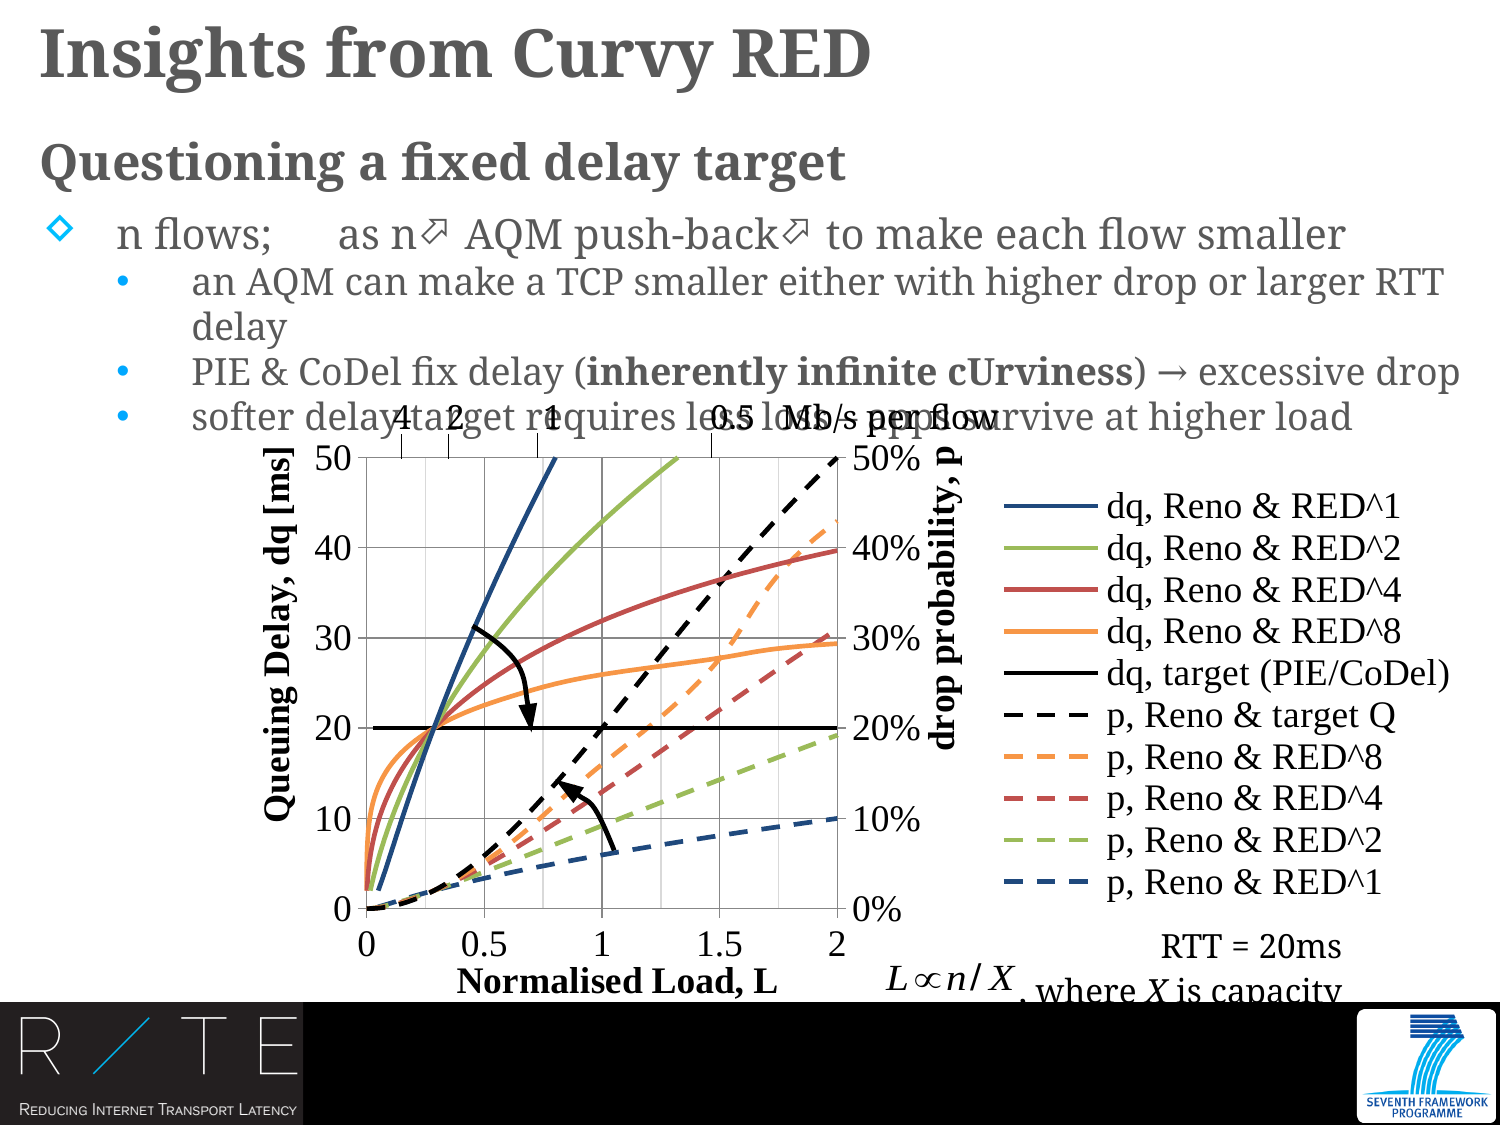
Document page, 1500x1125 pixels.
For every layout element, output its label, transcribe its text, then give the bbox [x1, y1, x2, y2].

list n flows; as n AQM push-back to make each flow smaller an AQM can make a TCP smaller either with higher drop or larger RTT delay PIE & CoDel fix delay (inherently infinite cUrviness) → excessive drop softer delay target requires less loss – apps survive at higher load [26, 200, 1477, 923]
list Questioning a fixed delay target [24, 122, 1475, 198]
text_box 4 2 1 0.5 Mb/s per flow [378, 386, 977, 440]
title Insights from Curvy RED [24, 10, 1475, 98]
chart [224, 425, 1472, 1013]
